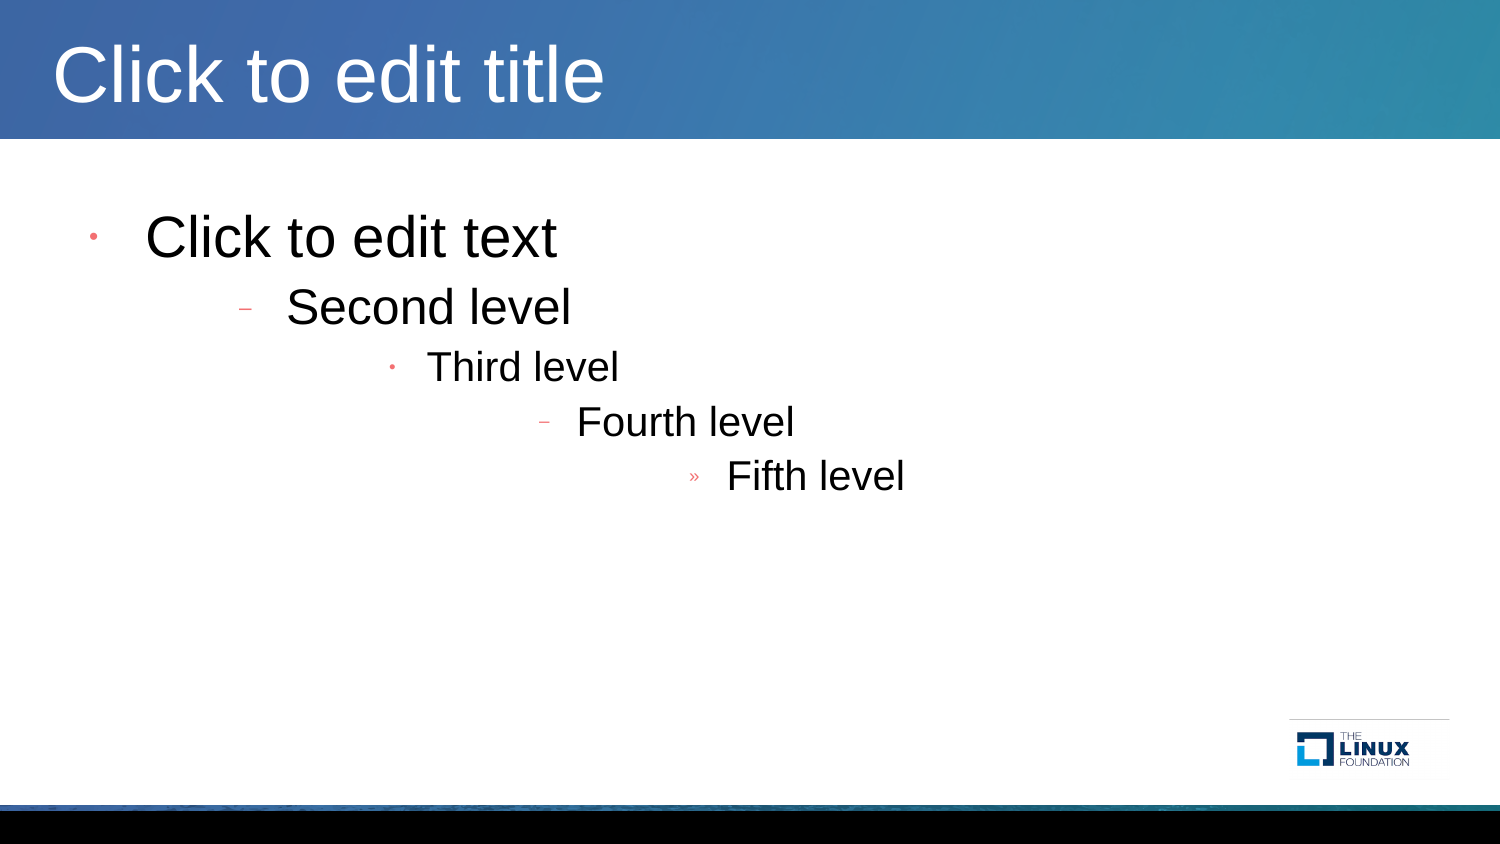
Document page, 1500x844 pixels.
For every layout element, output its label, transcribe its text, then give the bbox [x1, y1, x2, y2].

title Click to edit title [37, 9, 1414, 141]
list Click to edit text Second level Third level Fourth level Fifth level [74, 196, 1269, 754]
